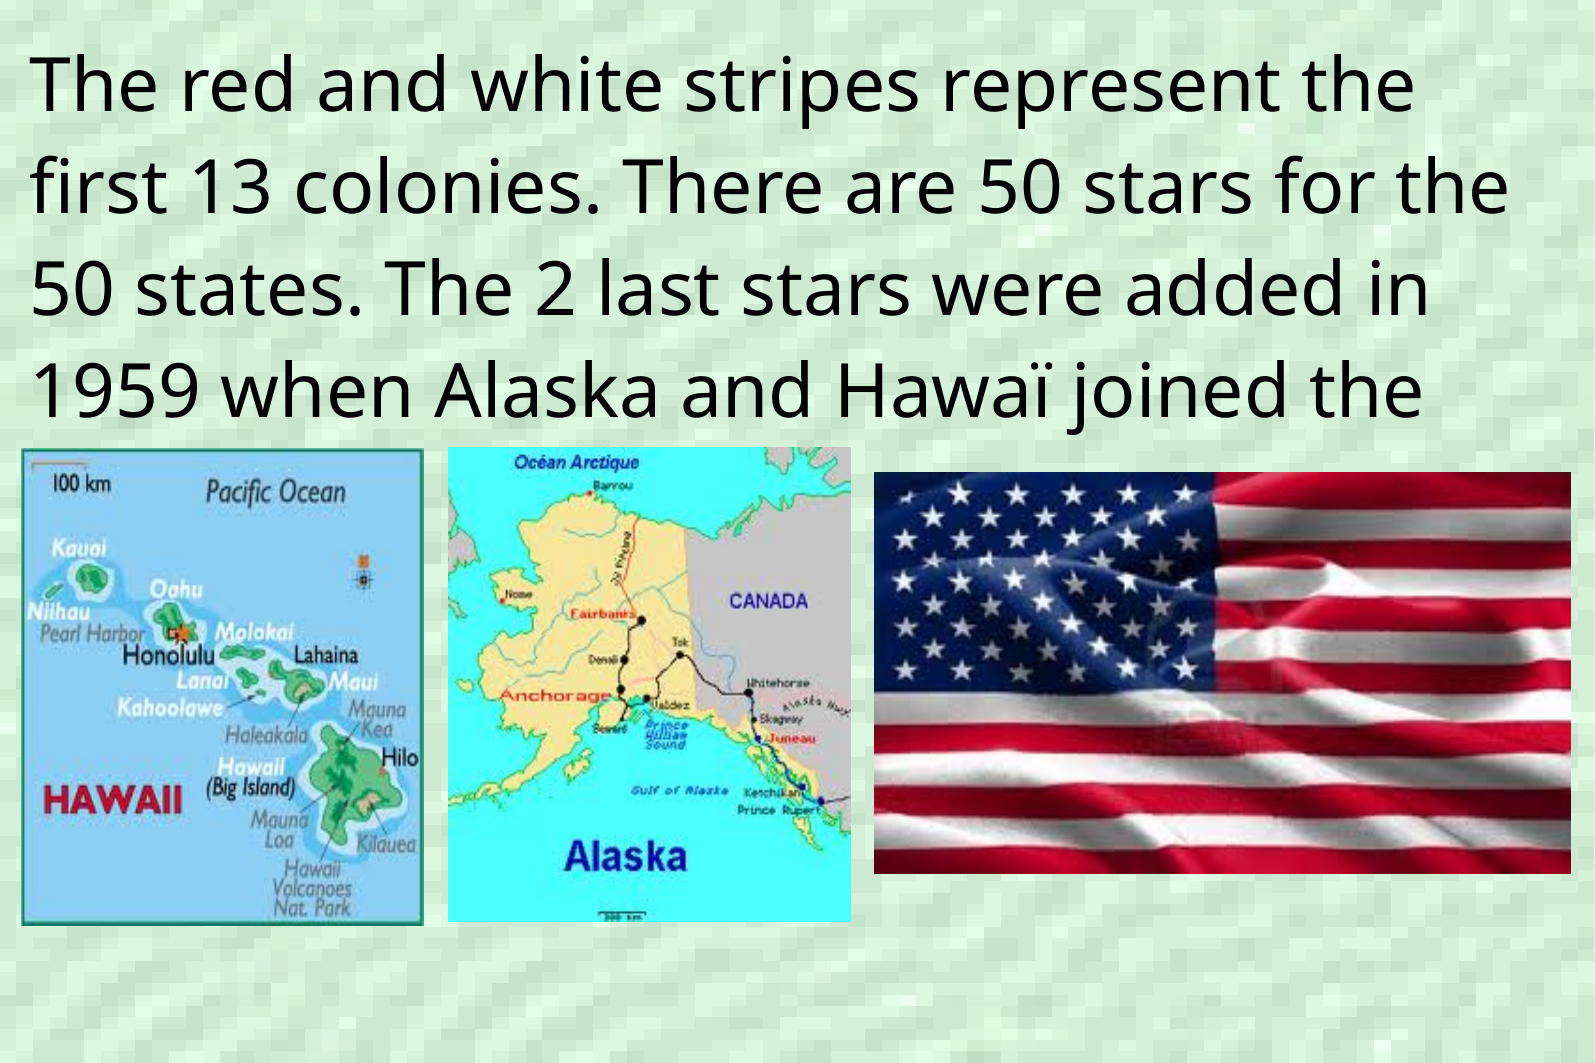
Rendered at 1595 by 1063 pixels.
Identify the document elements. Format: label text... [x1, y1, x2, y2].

list The red and white stripes represent the first 13 colonies. There are 50 stars for the 50 states. The 2 last stars were added in 1959 when Alaska and Hawaï joined the USA. [0, 30, 1571, 733]
picture [0, 0, 1595, 1063]
